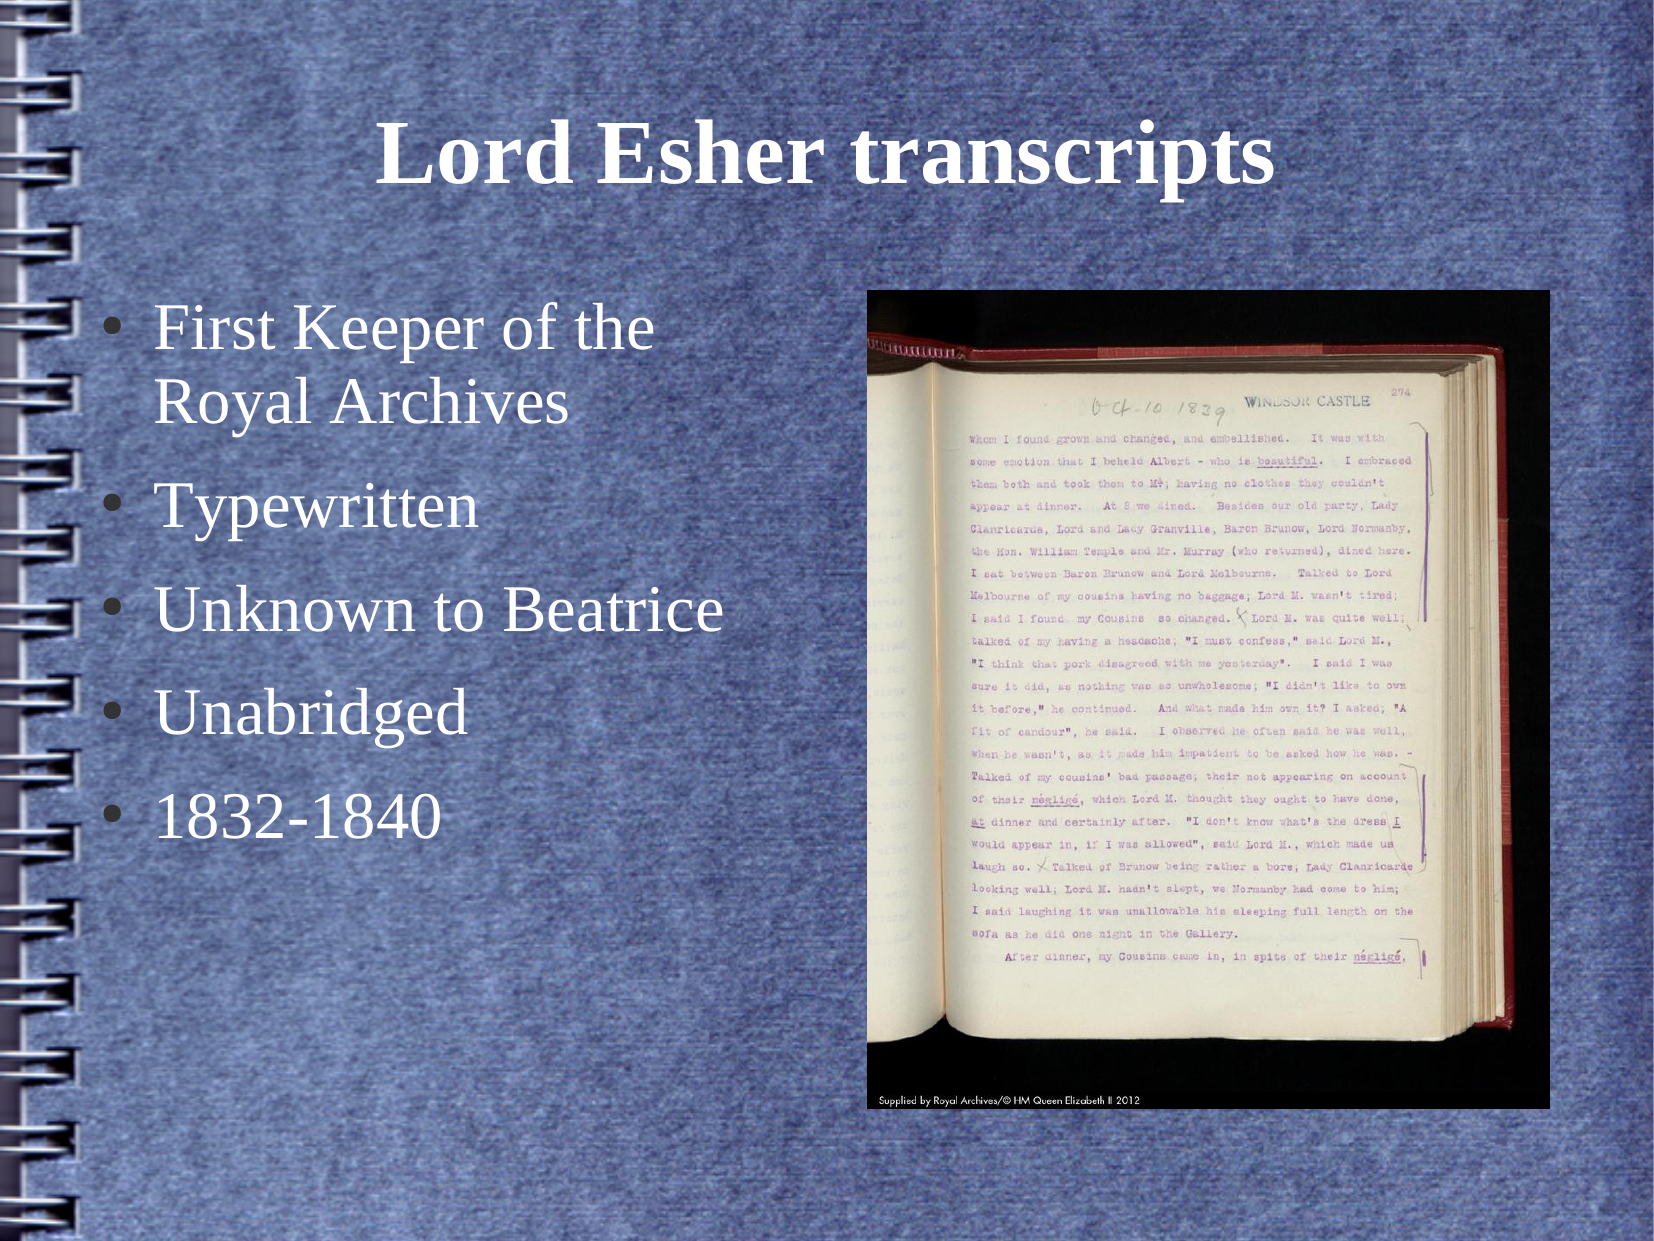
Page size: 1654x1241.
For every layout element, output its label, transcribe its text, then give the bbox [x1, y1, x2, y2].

picture [0, 0, 1654, 1241]
title Lord Esher transcripts [82, 49, 1571, 257]
list First Keeper of the Royal Archives Typewritten Unknown to Beatrice Unabridged 1832-1840 [82, 290, 809, 1109]
